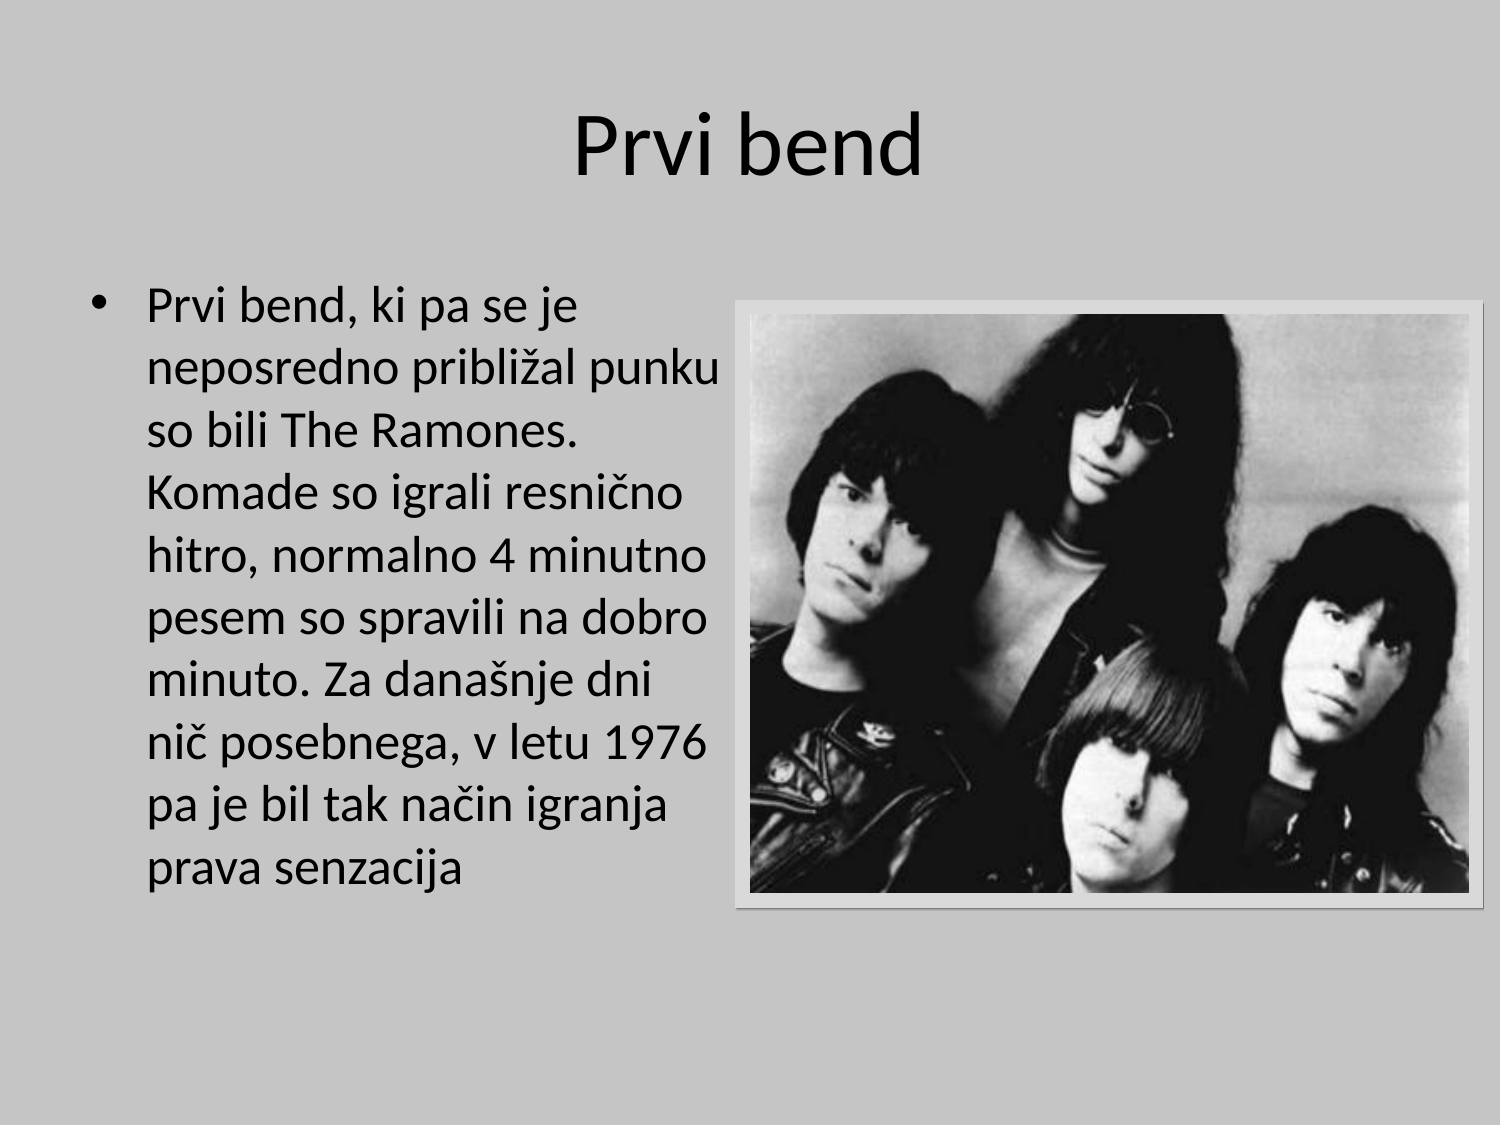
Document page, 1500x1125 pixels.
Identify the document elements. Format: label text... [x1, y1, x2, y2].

picture [750, 314, 1469, 894]
title Prvi bend [75, 45, 1425, 233]
list Prvi bend, ki pa se je neposredno približal punku so bili The Ramones. Komade so igrali resnično hitro, normalno 4 minutno pesem so spravili na dobro minuto. Za današnje dni nič posebnega, v letu 1976 pa je bil tak način igranja prava senzacija [75, 262, 738, 1005]
